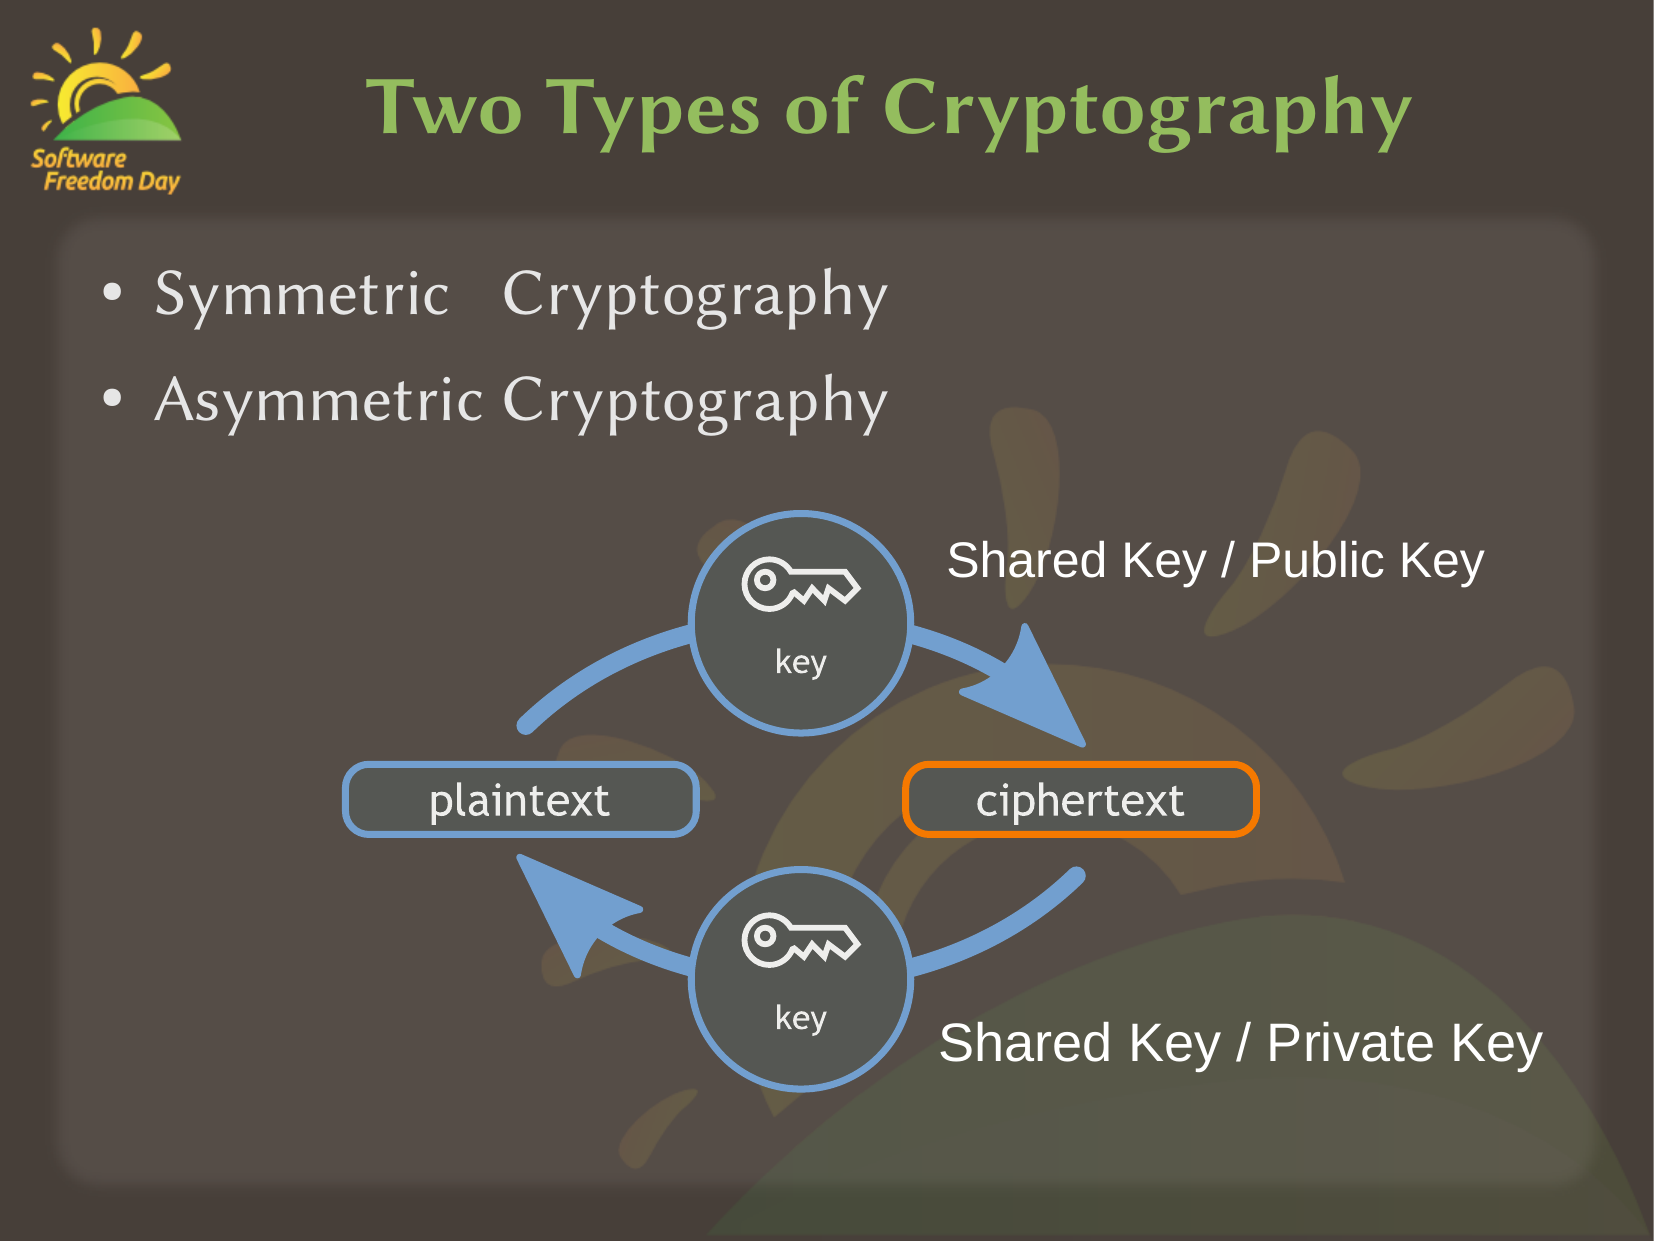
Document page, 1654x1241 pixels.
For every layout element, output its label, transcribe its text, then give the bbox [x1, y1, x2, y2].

title Two Types of Cryptography [210, 9, 1571, 205]
list Symmetric Cryptography Asymmetric Cryptography [82, 255, 1571, 1141]
text_box Shared Key / Public Key [931, 525, 1501, 596]
picture [0, 0, 1654, 1241]
text_box Shared Key / Private Key [923, 1004, 1561, 1081]
